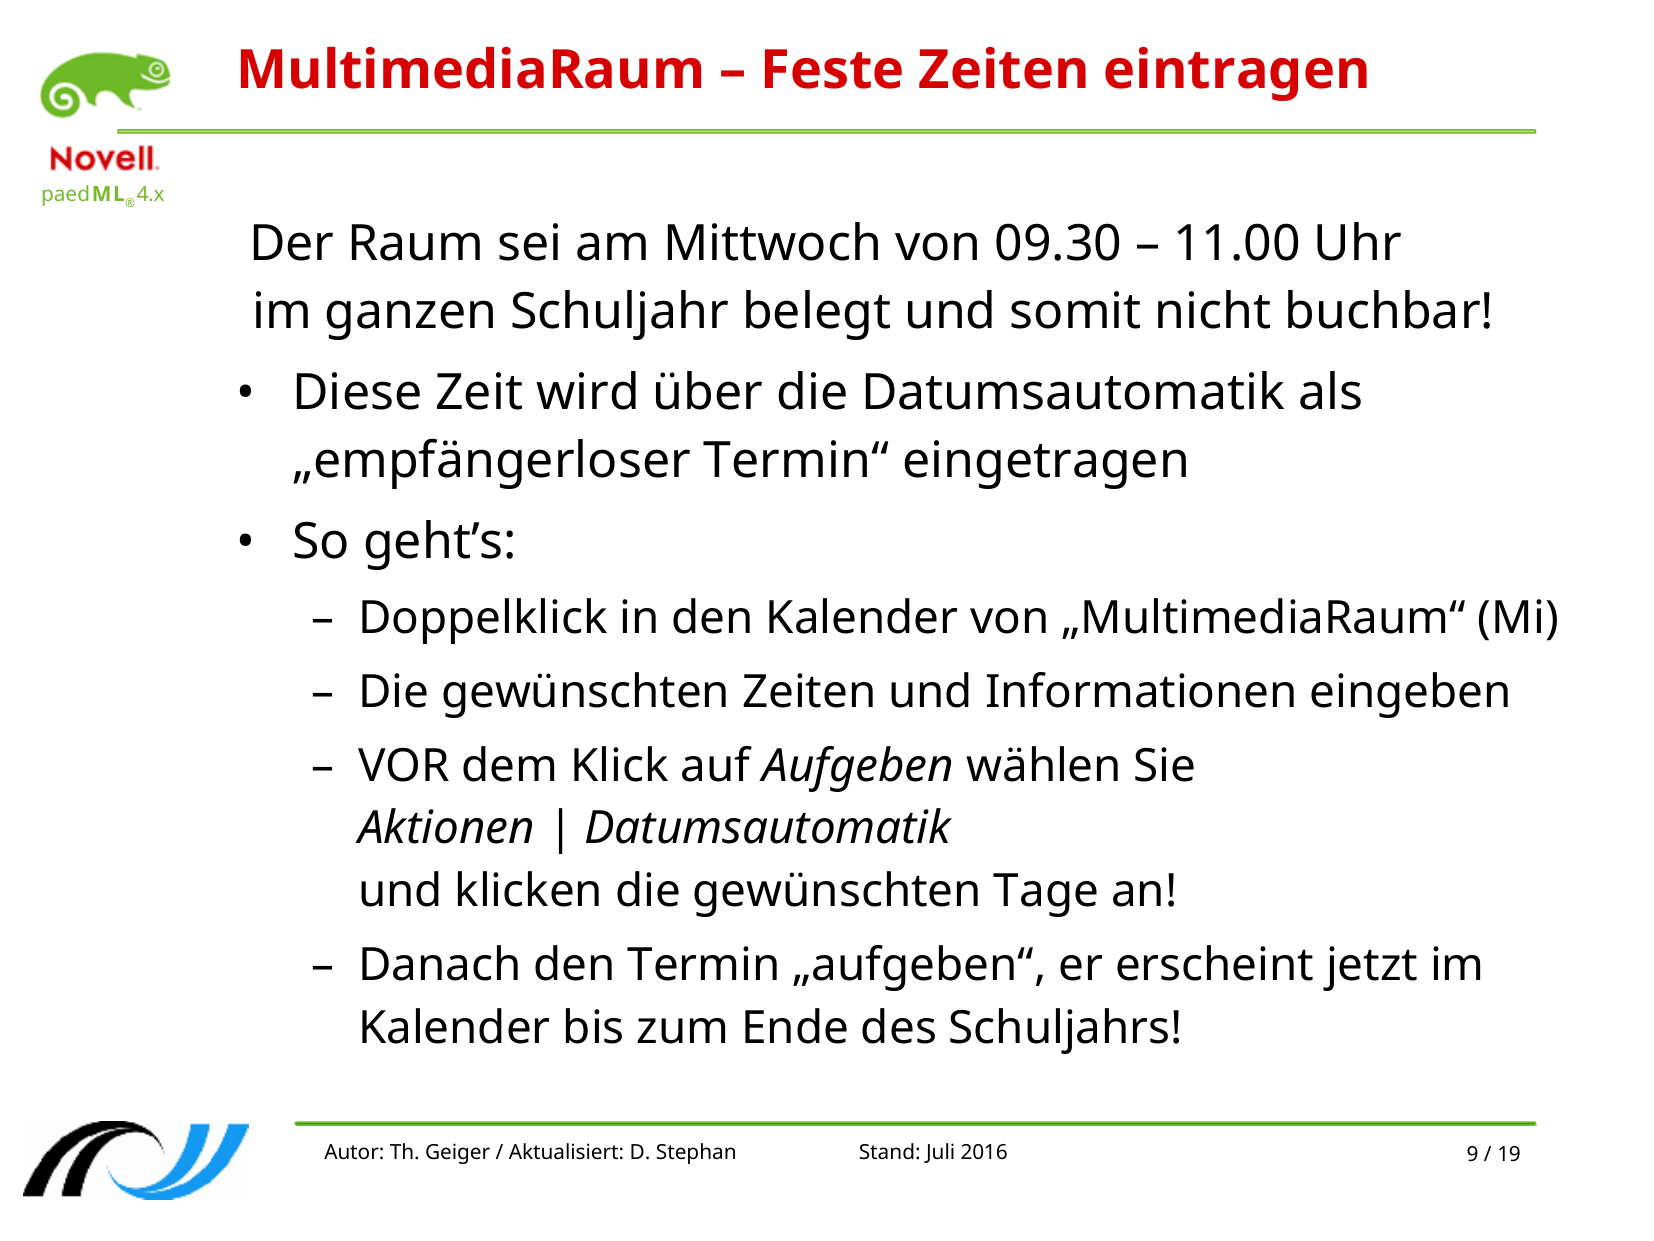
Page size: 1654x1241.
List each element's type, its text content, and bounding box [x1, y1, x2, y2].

picture [26, 35, 184, 193]
title MultimediaRaum – Feste Zeiten eintragen [236, 17, 1536, 119]
picture [23, 1121, 249, 1200]
list Der Raum sei am Mittwoch von 09.30 – 11.00 Uhr im ganzen Schuljahr belegt und somit nicht buchbar! Diese Zeit wird über die Datumsautomatik als „empfängerloser Termin“ eingetragen So geht’s: Doppelklick in den Kalender von „MultimediaRaum“ (Mi) Die gewünschten Zeiten und Informationen eingeben VOR dem Klick auf Aufgeben wählen Sie Aktionen | Datumsautomatik und klicken die gewünschten Tage an! Danach den Termin „aufgeben“, er erscheint jetzt im Kalender bis zum Ende des Schuljahrs! [236, 206, 1565, 1064]
